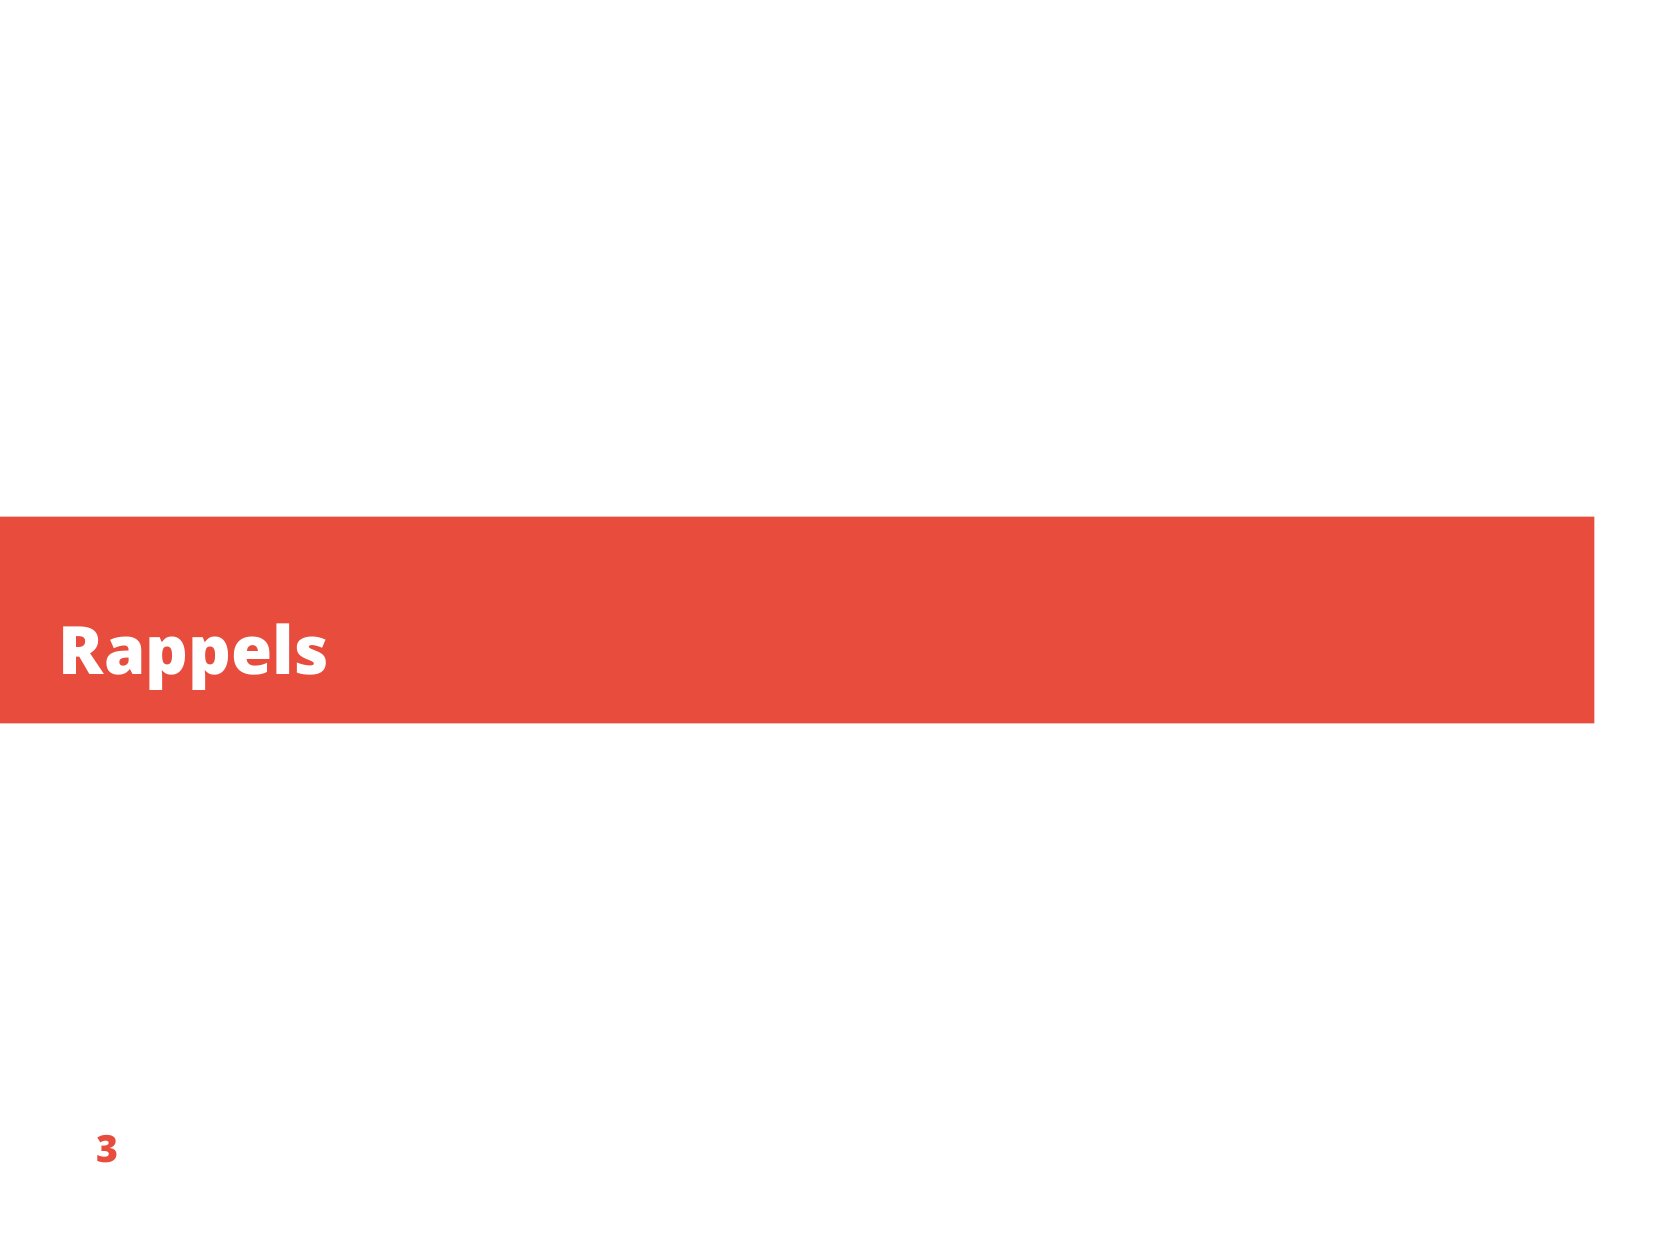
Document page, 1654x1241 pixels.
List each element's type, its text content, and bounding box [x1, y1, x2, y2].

title Rappels [59, 546, 1595, 694]
